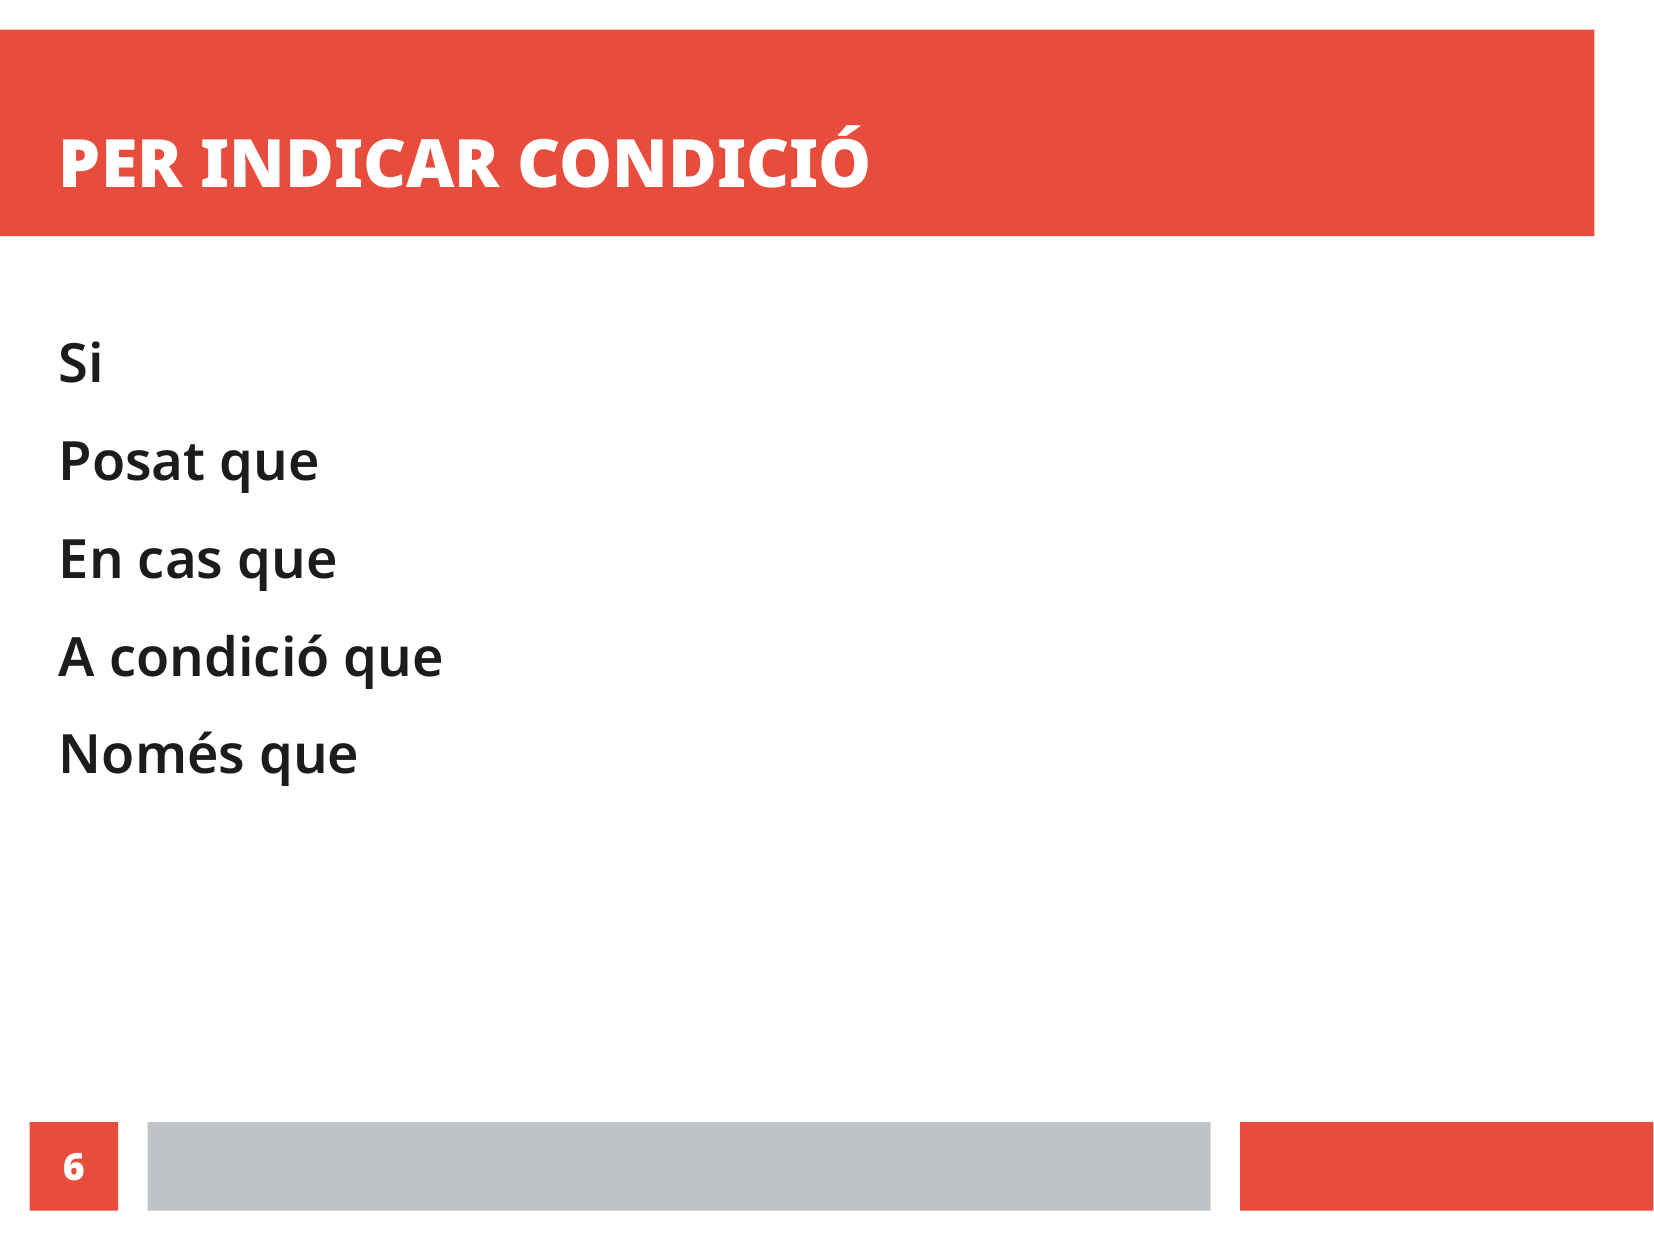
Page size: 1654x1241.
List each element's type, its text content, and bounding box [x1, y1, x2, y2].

list Si Posat que En cas que A condició que Només que [59, 324, 1565, 1093]
title PER INDICAR CONDICIÓ [59, 59, 1595, 207]
